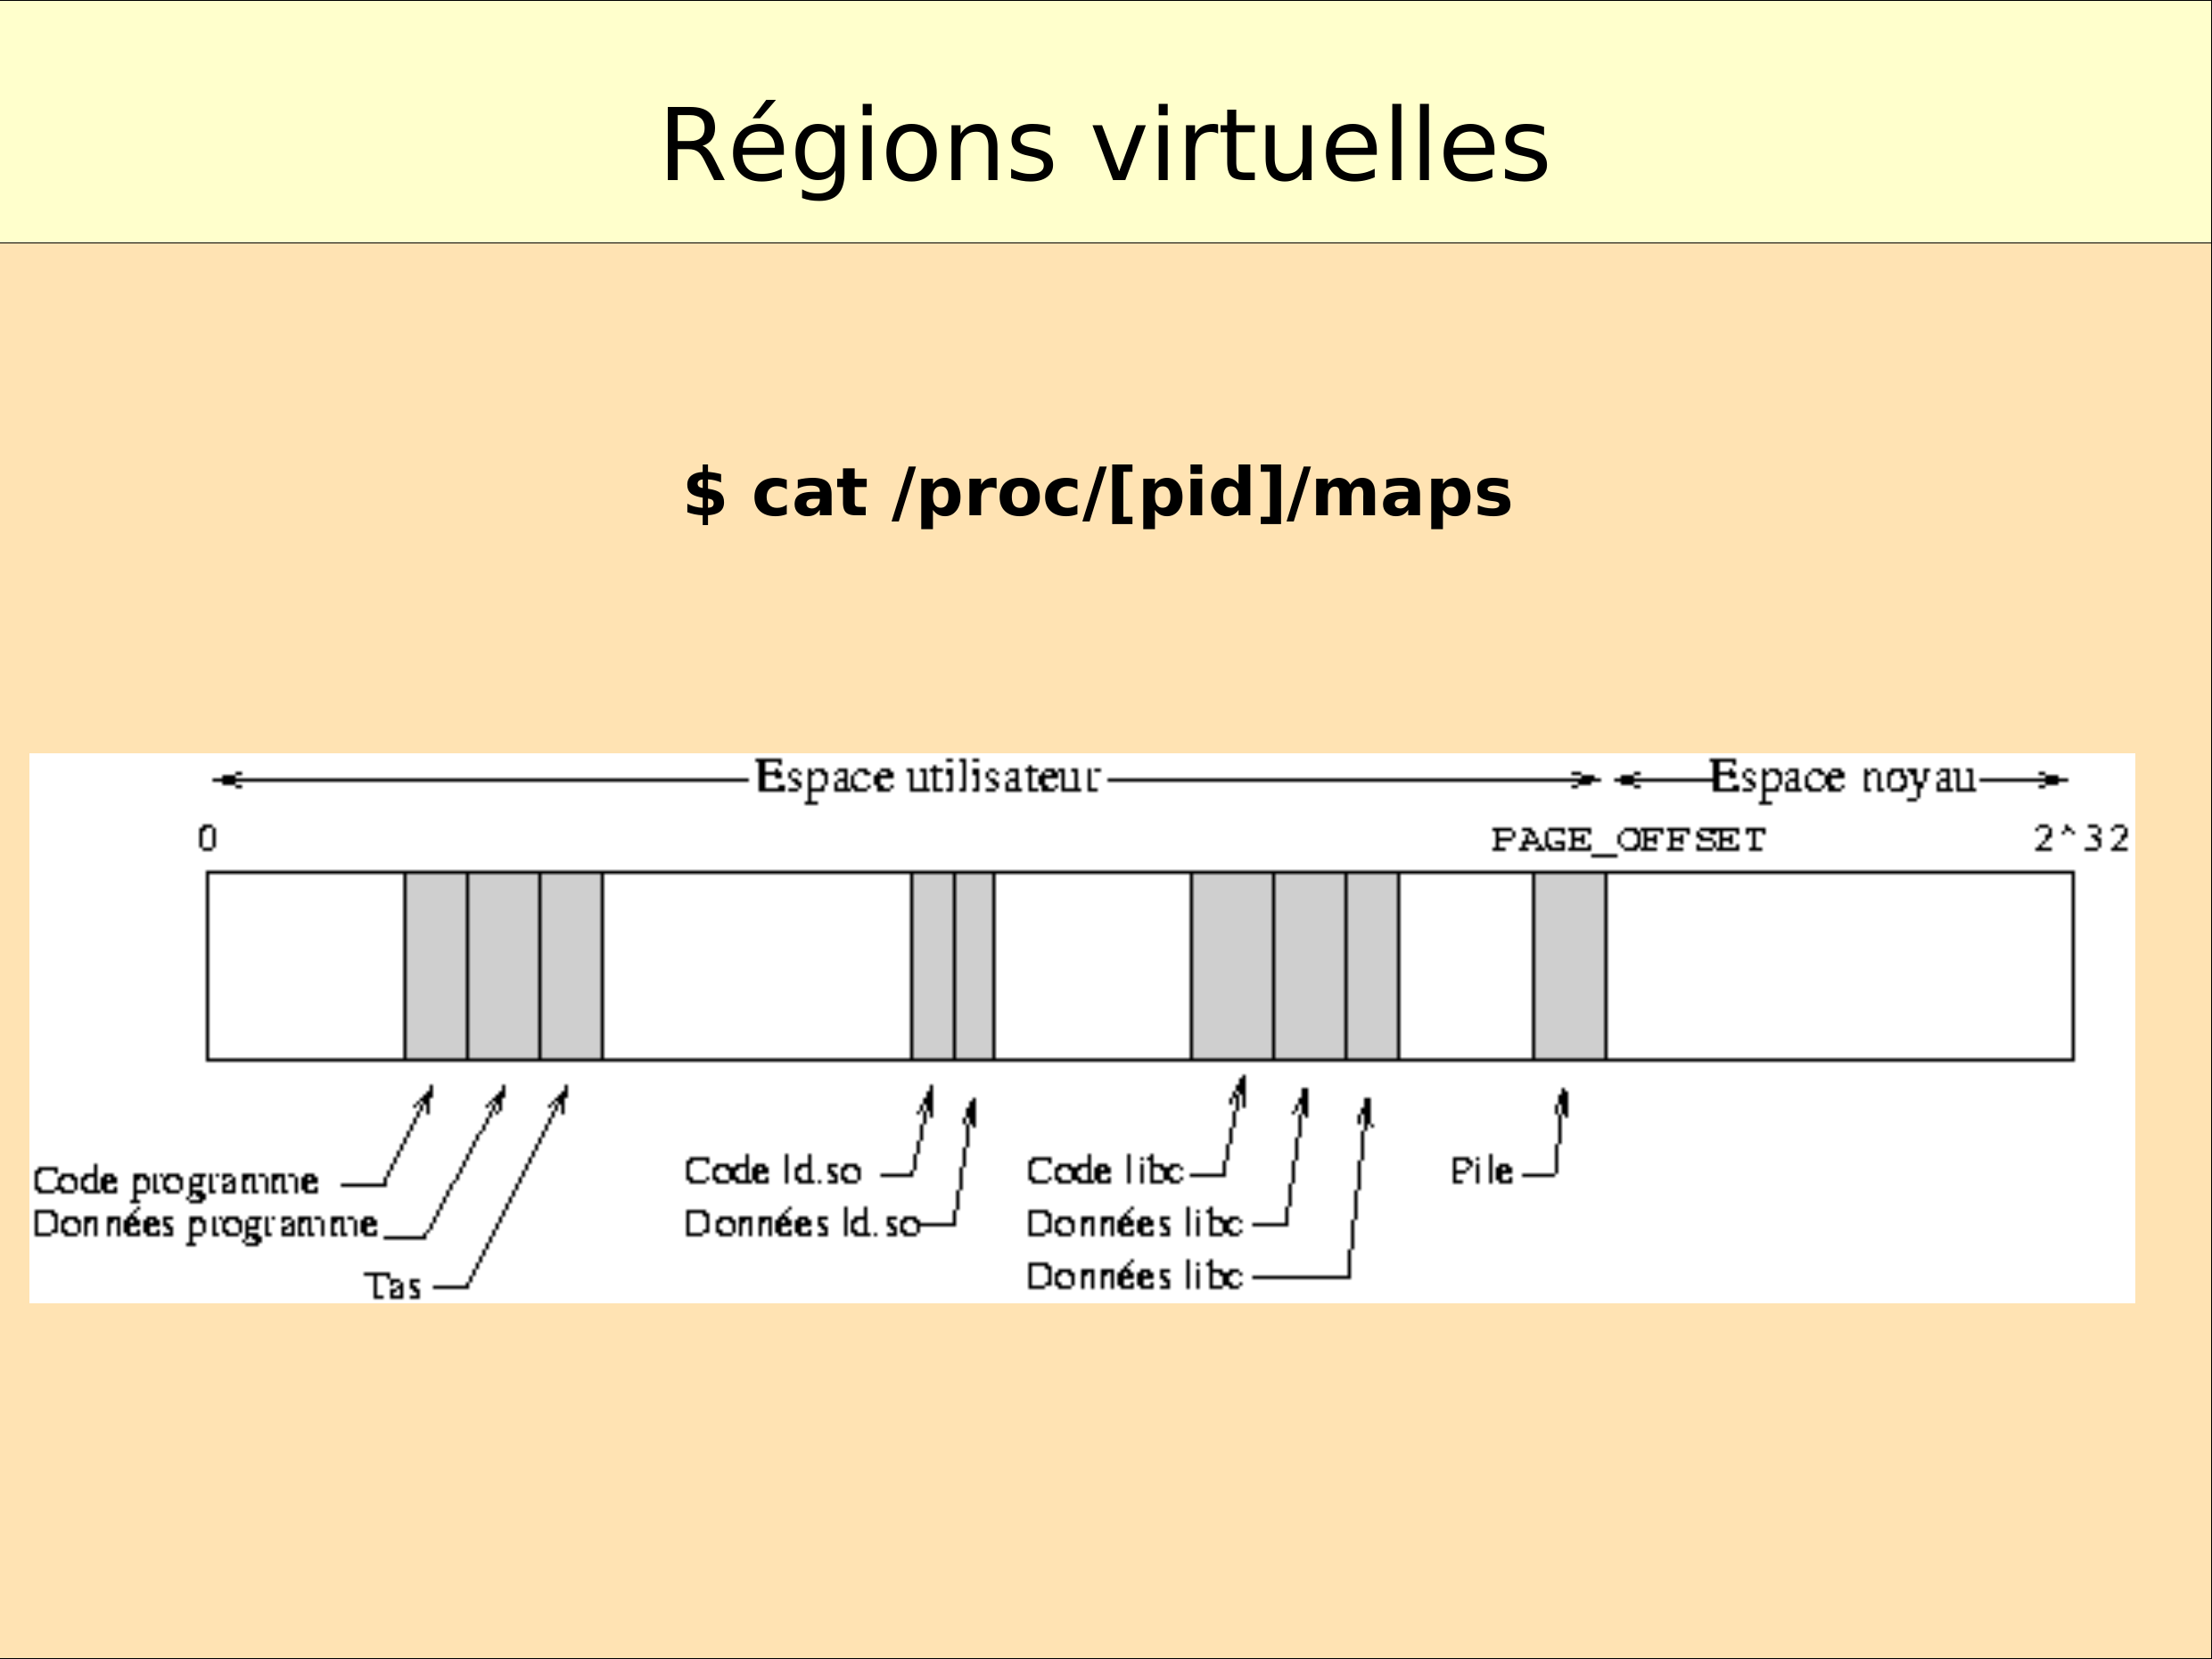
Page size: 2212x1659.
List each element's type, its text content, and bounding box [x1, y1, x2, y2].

title Régions virtuelles [0, 66, 2212, 226]
picture [29, 753, 2135, 1303]
text_box $ cat /proc/[pid]/maps [669, 447, 1558, 546]
